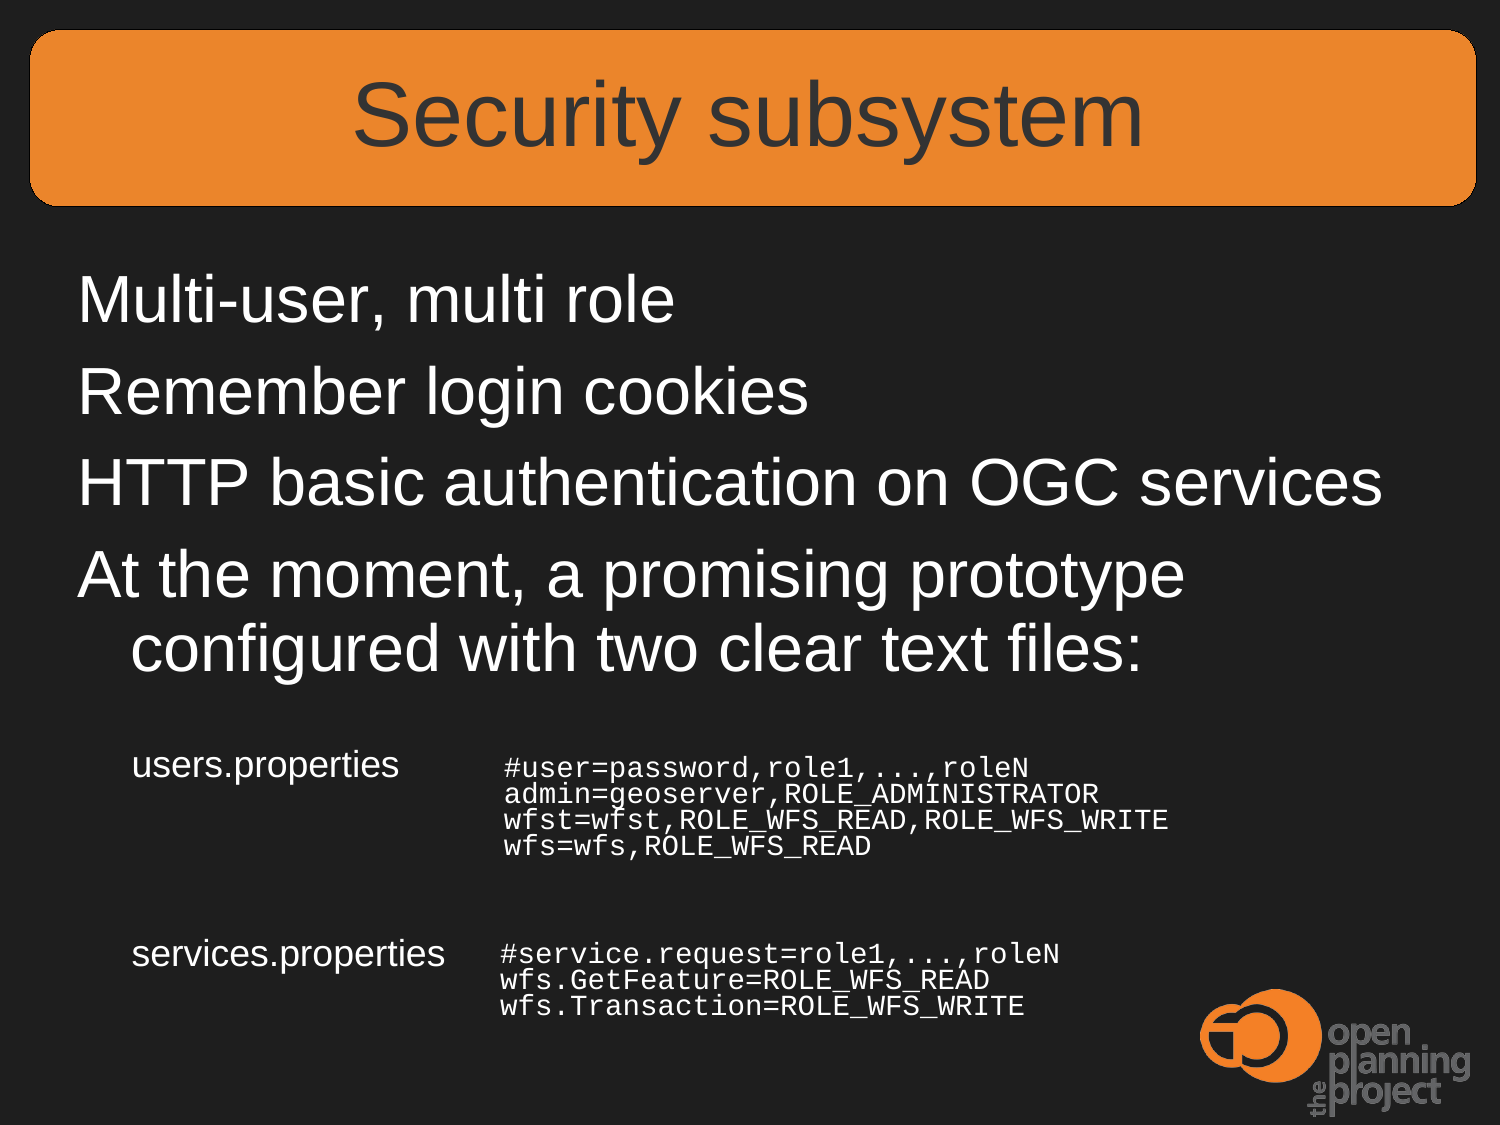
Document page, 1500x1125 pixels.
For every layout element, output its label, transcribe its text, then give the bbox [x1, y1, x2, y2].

picture [1200, 989, 1470, 1117]
text_box #user=password,role1,...,roleN admin=geoserver,ROLE_ADMINISTRATOR wfst=wfst,ROLE_WFS_READ,ROLE_WFS_WRITE wfs=wfs,ROLE_WFS_READ [489, 749, 1205, 878]
text_box #service.request=role1,...,roleN wfs.GetFeature=ROLE_WFS_READ wfs.Transaction=ROLE_WFS_WRITE [485, 935, 1135, 1037]
text_box users.properties [116, 743, 415, 801]
list Multi-user, multi role Remember login cookies HTTP basic authentication on OGC services At the moment, a promising prototype configured with two clear text files: [75, 262, 1418, 991]
title Security subsystem [74, 35, 1425, 207]
text_box services.properties [116, 932, 461, 990]
